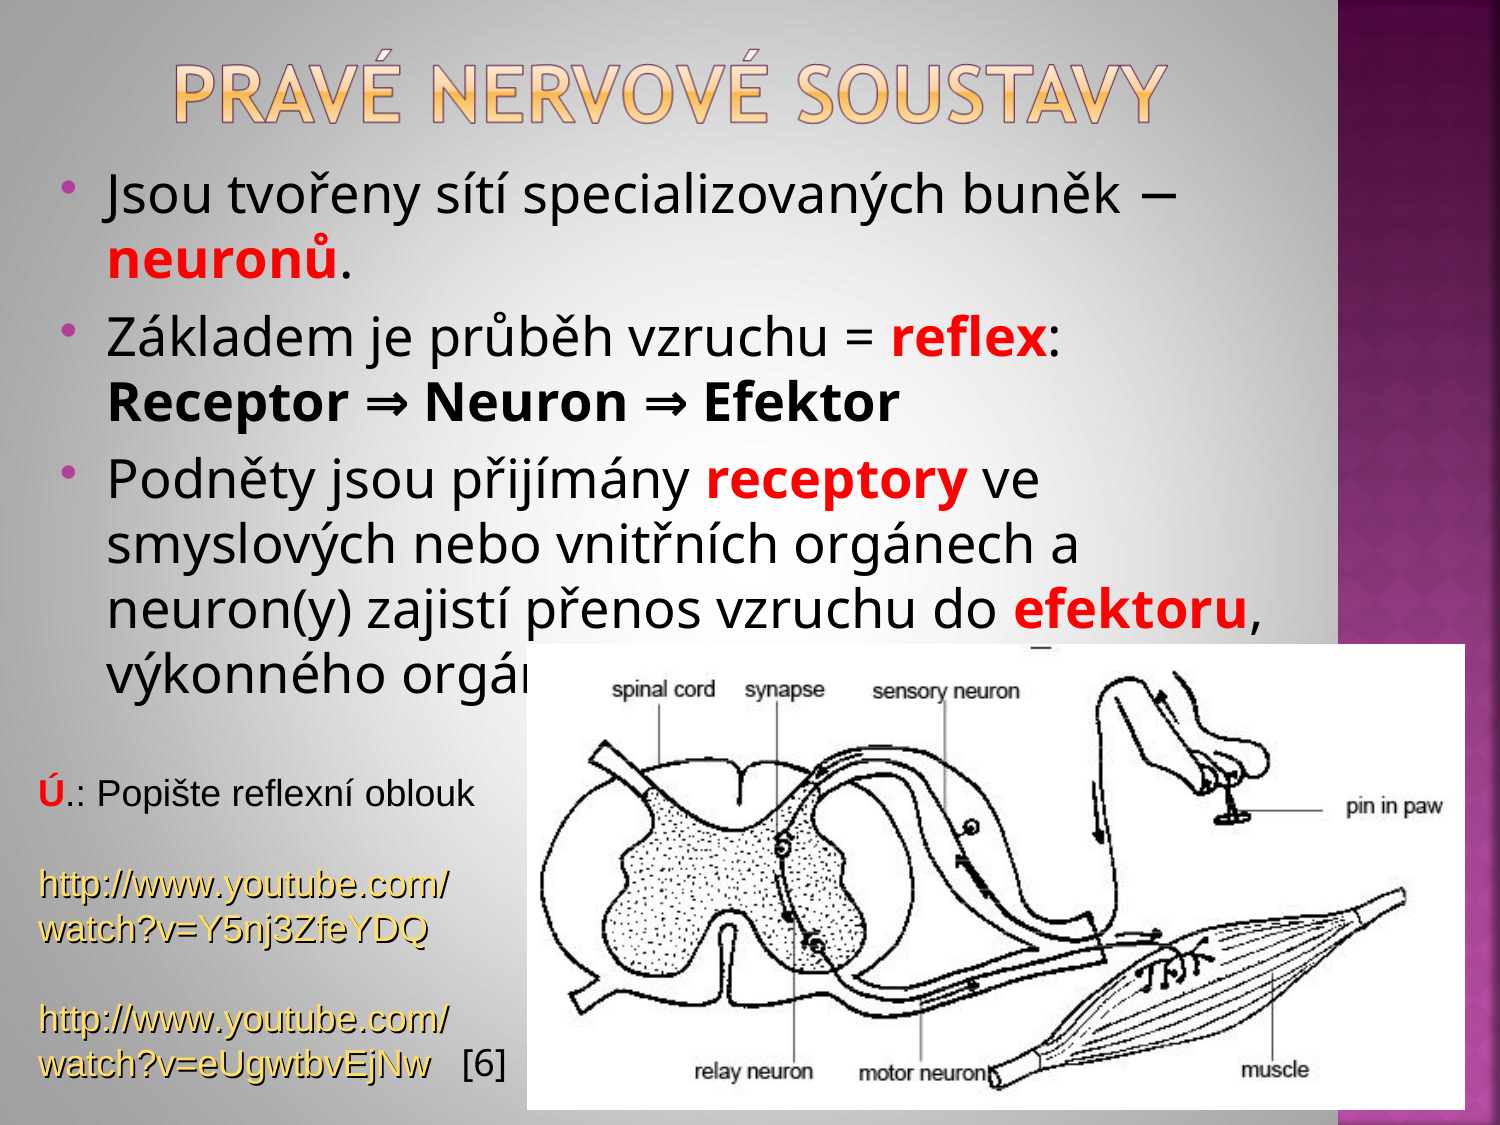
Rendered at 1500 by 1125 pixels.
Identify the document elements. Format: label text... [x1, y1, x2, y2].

picture [0, 0, 1500, 1125]
text_box [6] [496, 1052, 500, 1079]
text_box Ú.: Popište reflexní oblouk http://www.youtube.com/watch?v=Y5nj3ZfeYDQ http://www.youtube.com/watch?v=eUgwtbvEjNw [23, 761, 496, 1093]
text_box [6] [446, 1031, 523, 1125]
list Jsou tvořeny sítí specializovaných buněk − neuronů. Základem je průběh vzruchu = reflex: Receptor ⇒ Neuron ⇒ Efektor Podněty jsou přijímány receptory ve smyslových nebo vnitřních orgánech a neuron(y) zajistí přenos vzruchu do efektoru, výkonného orgánu (sval nebo žláza). [46, 152, 1325, 1060]
text_box [75, 22, 1264, 152]
